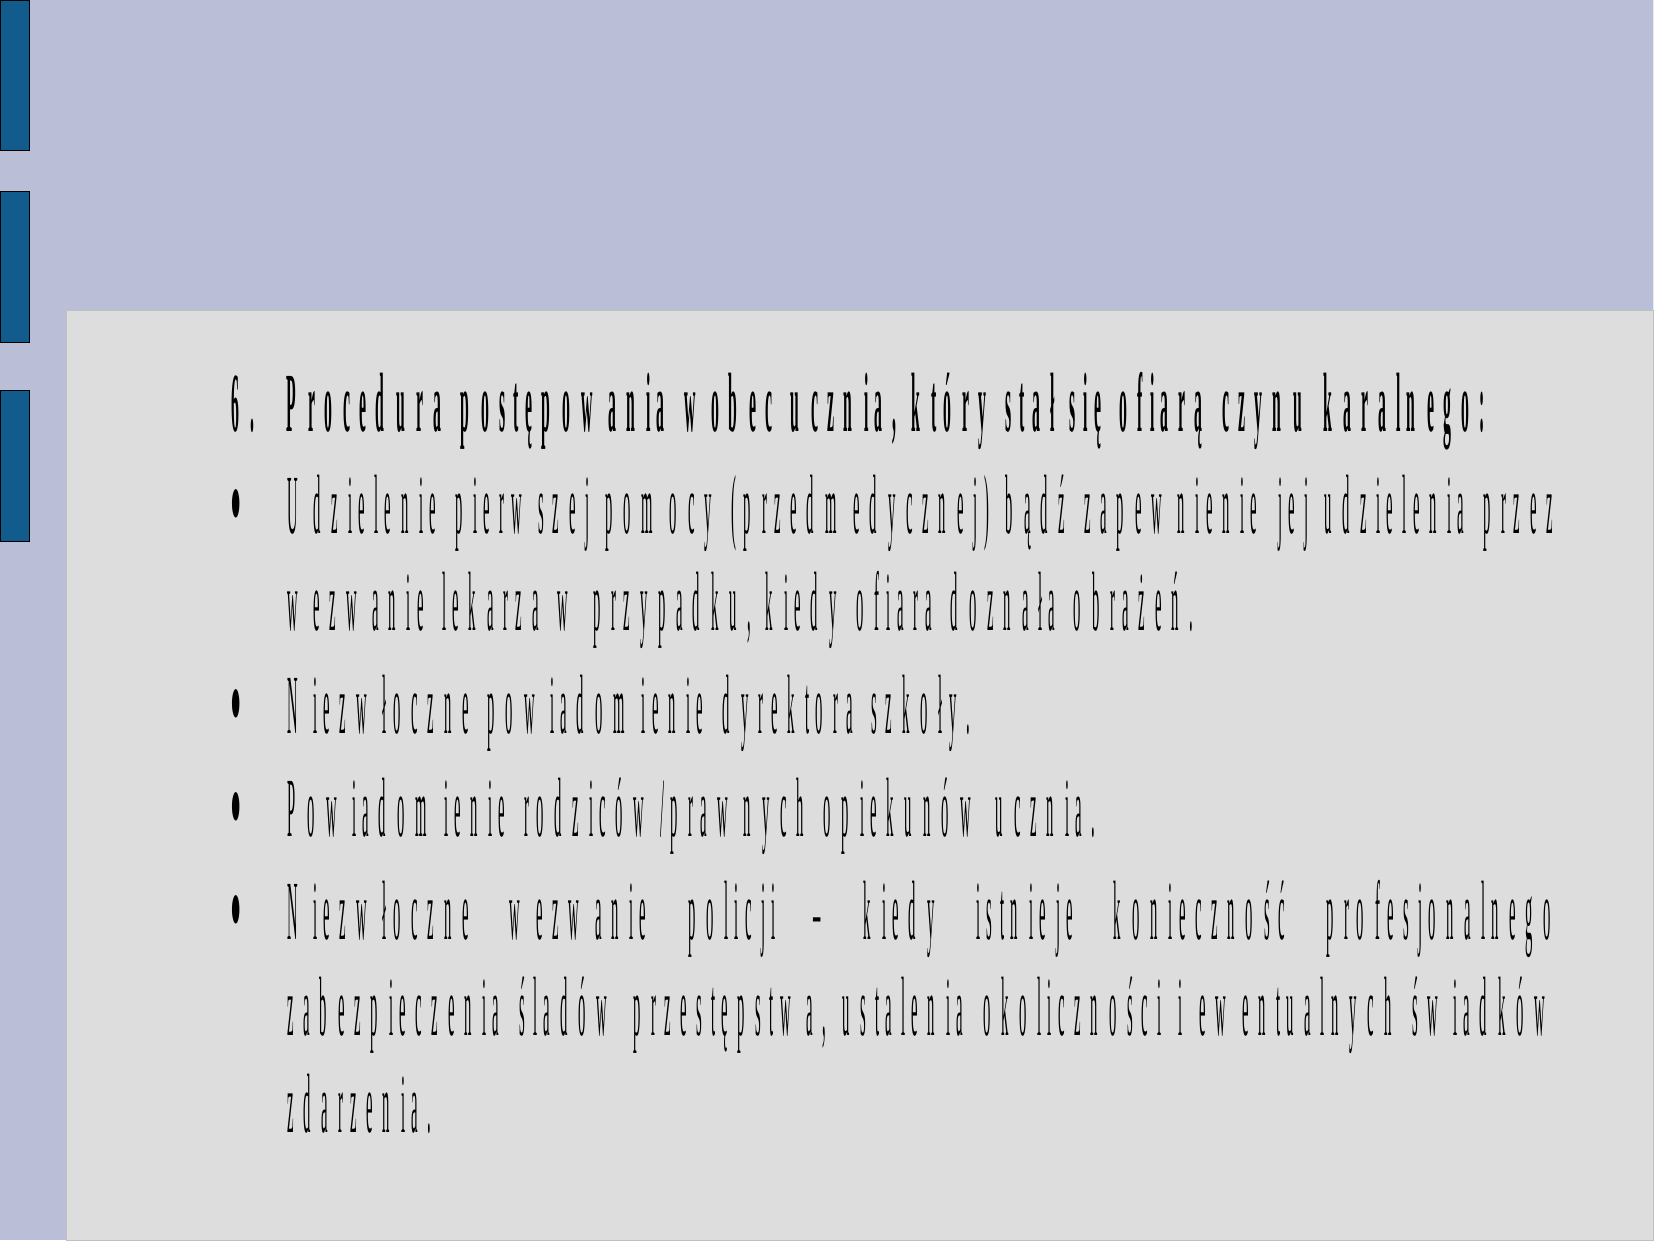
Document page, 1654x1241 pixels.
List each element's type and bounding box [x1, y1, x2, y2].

picture [177, 354, 1565, 1152]
